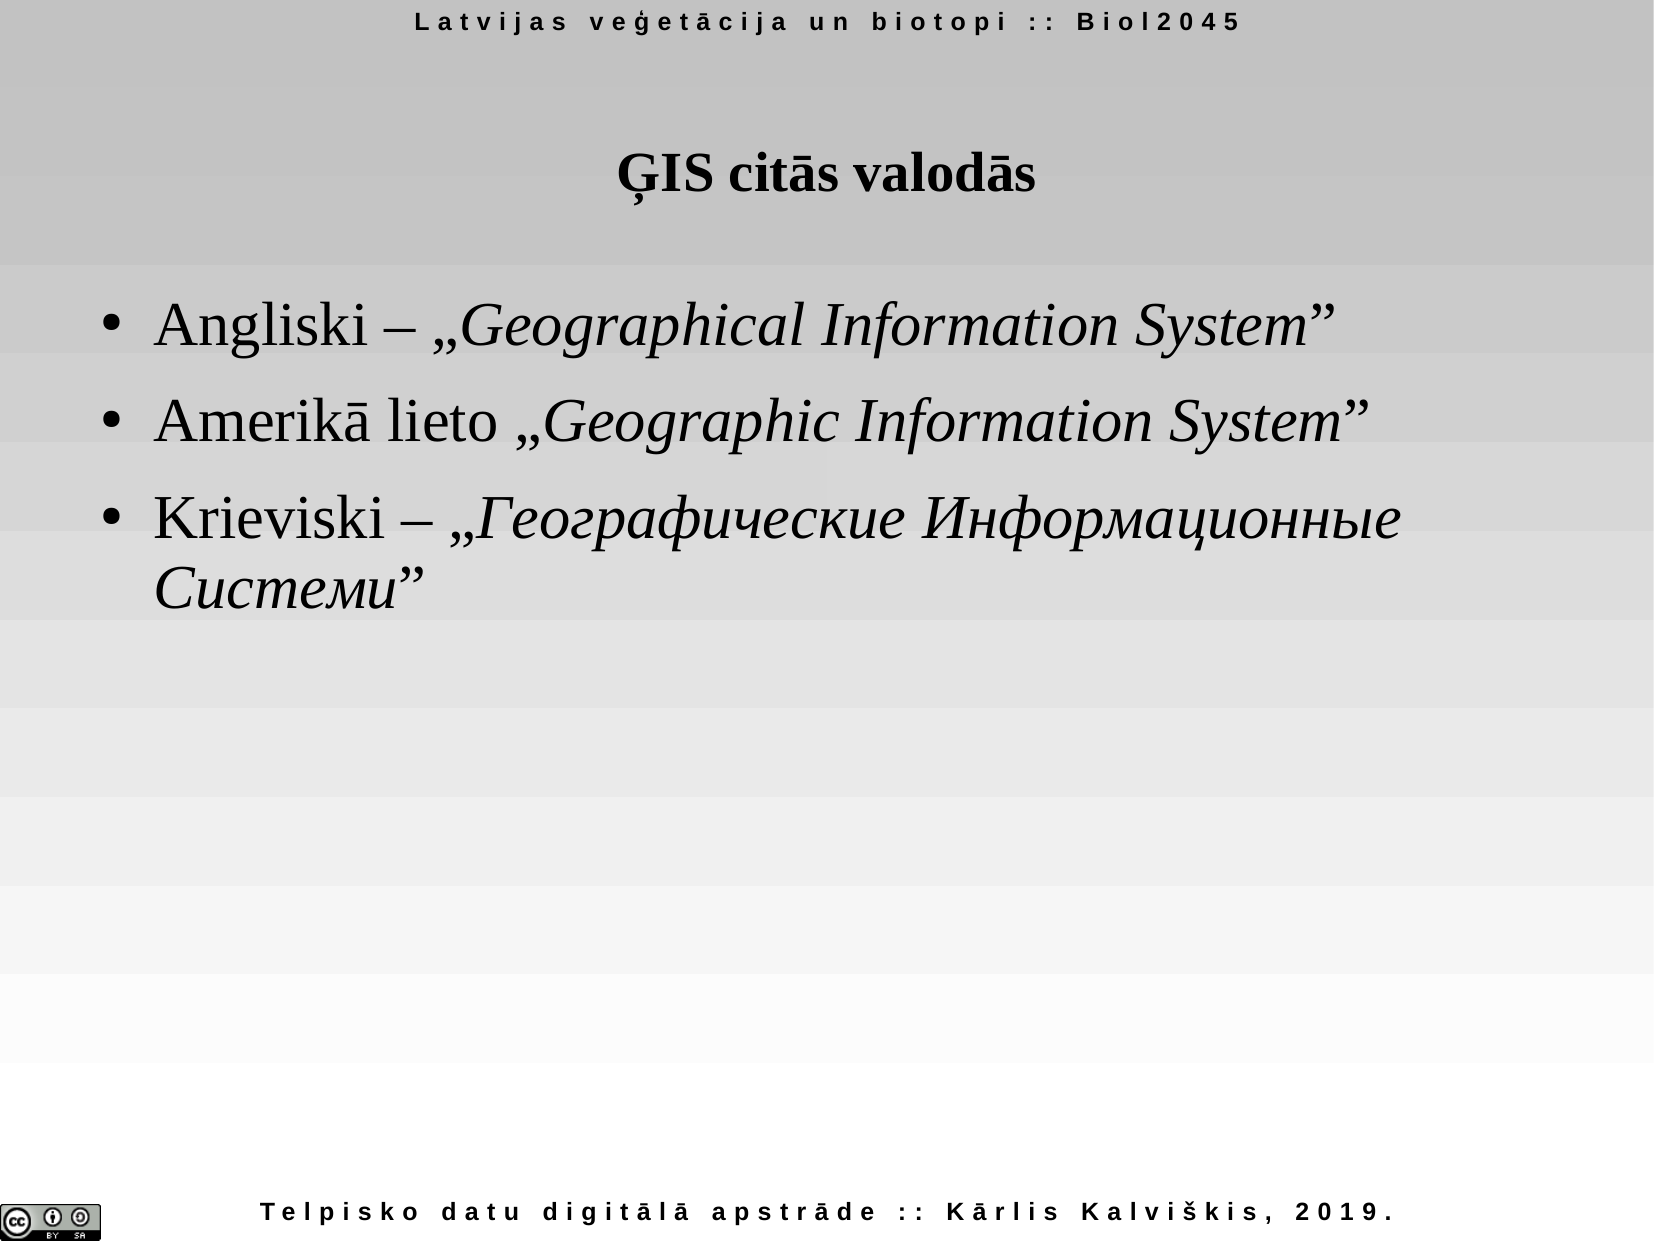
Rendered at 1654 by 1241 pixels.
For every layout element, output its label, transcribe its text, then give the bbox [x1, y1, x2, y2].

list Angliski – „Geographical Information System” Amerikā lieto „Geographic Information System” Krieviski – „Географические Информационные Системи” [82, 289, 1571, 1113]
title ĢIS citās valodās [29, 49, 1625, 296]
picture [0, 0, 1654, 1241]
